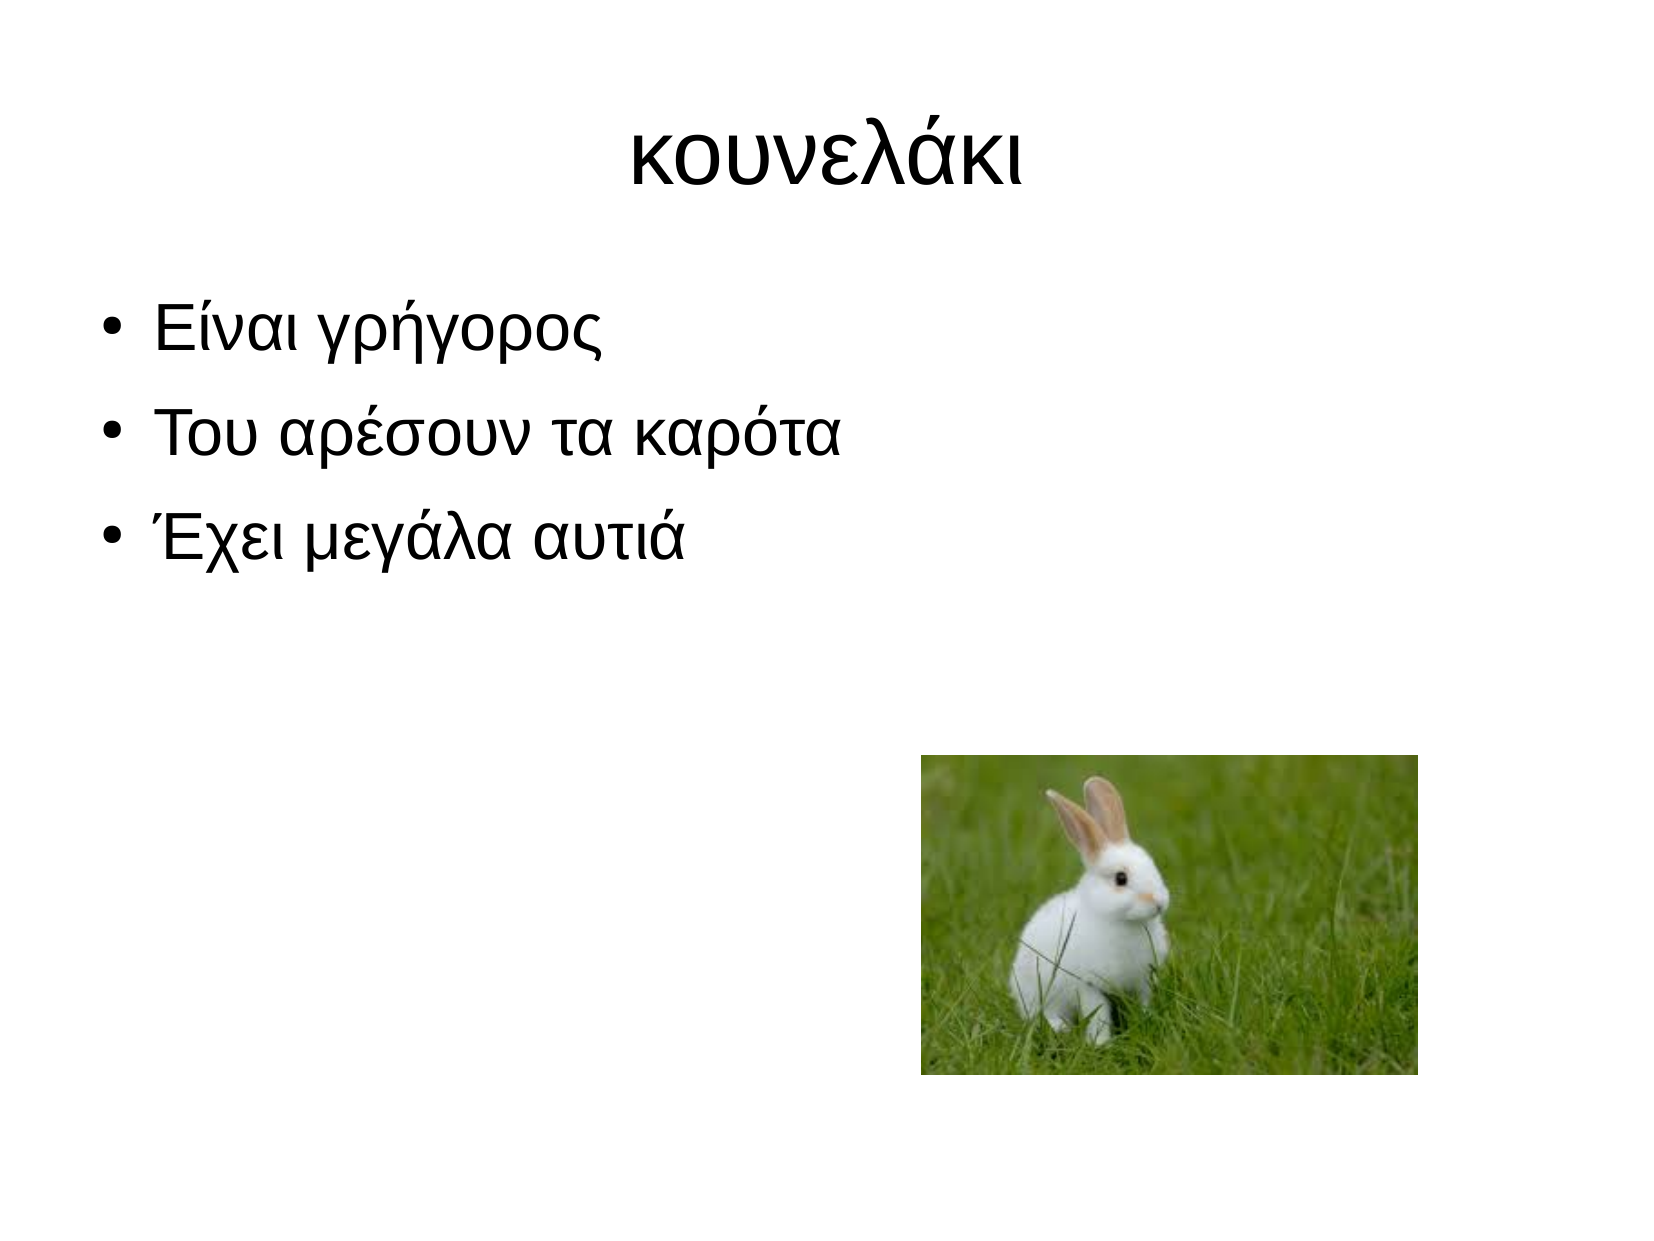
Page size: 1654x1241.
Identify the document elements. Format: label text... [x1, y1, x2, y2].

picture [921, 755, 1418, 1075]
title κουνελάκι [82, 49, 1571, 257]
list Είναι γρήγορος Του αρέσουν τα καρότα Έχει μεγάλα αυτιά [82, 290, 1571, 1109]
